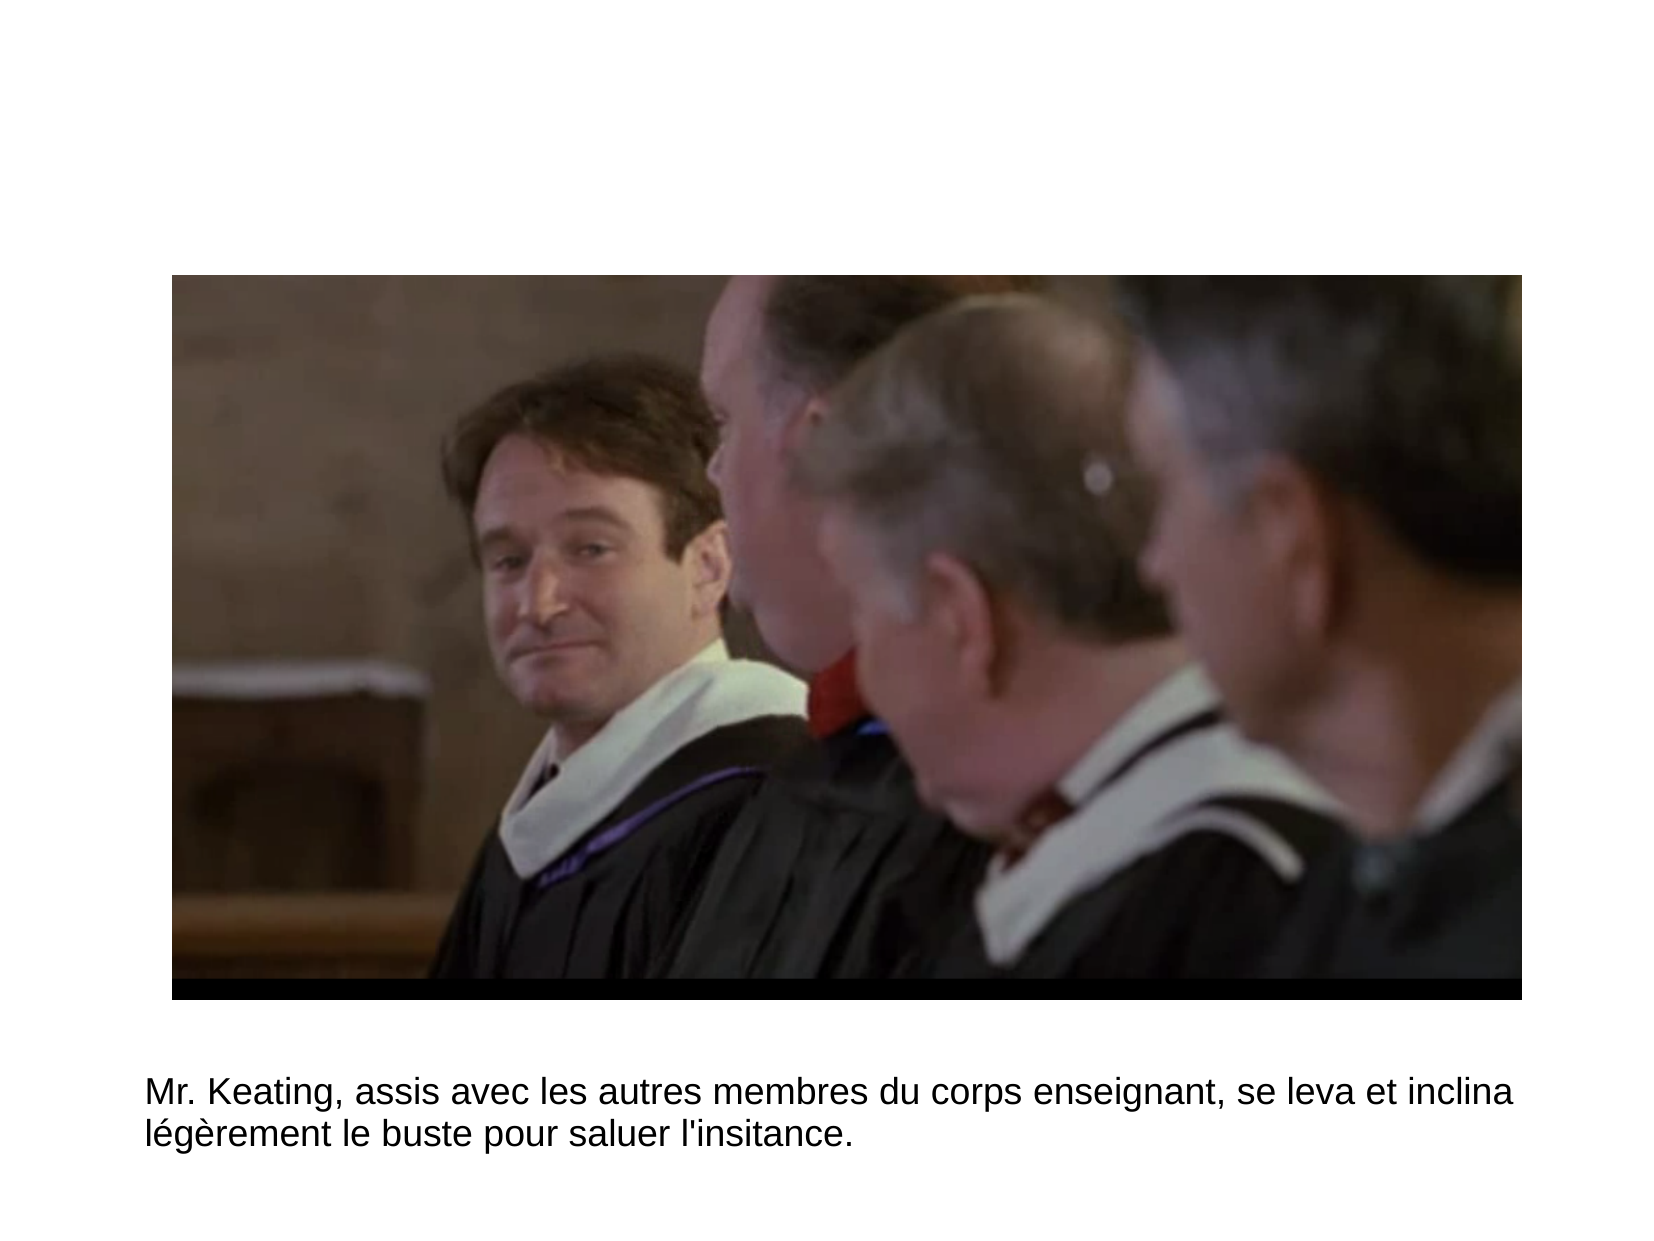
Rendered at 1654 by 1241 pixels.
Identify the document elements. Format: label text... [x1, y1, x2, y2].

picture [172, 275, 1522, 1000]
text_box Mr. Keating, assis avec les autres membres du corps enseignant, se leva et inclina légèrement le buste pour saluer l'insitance. [129, 1062, 1548, 1162]
